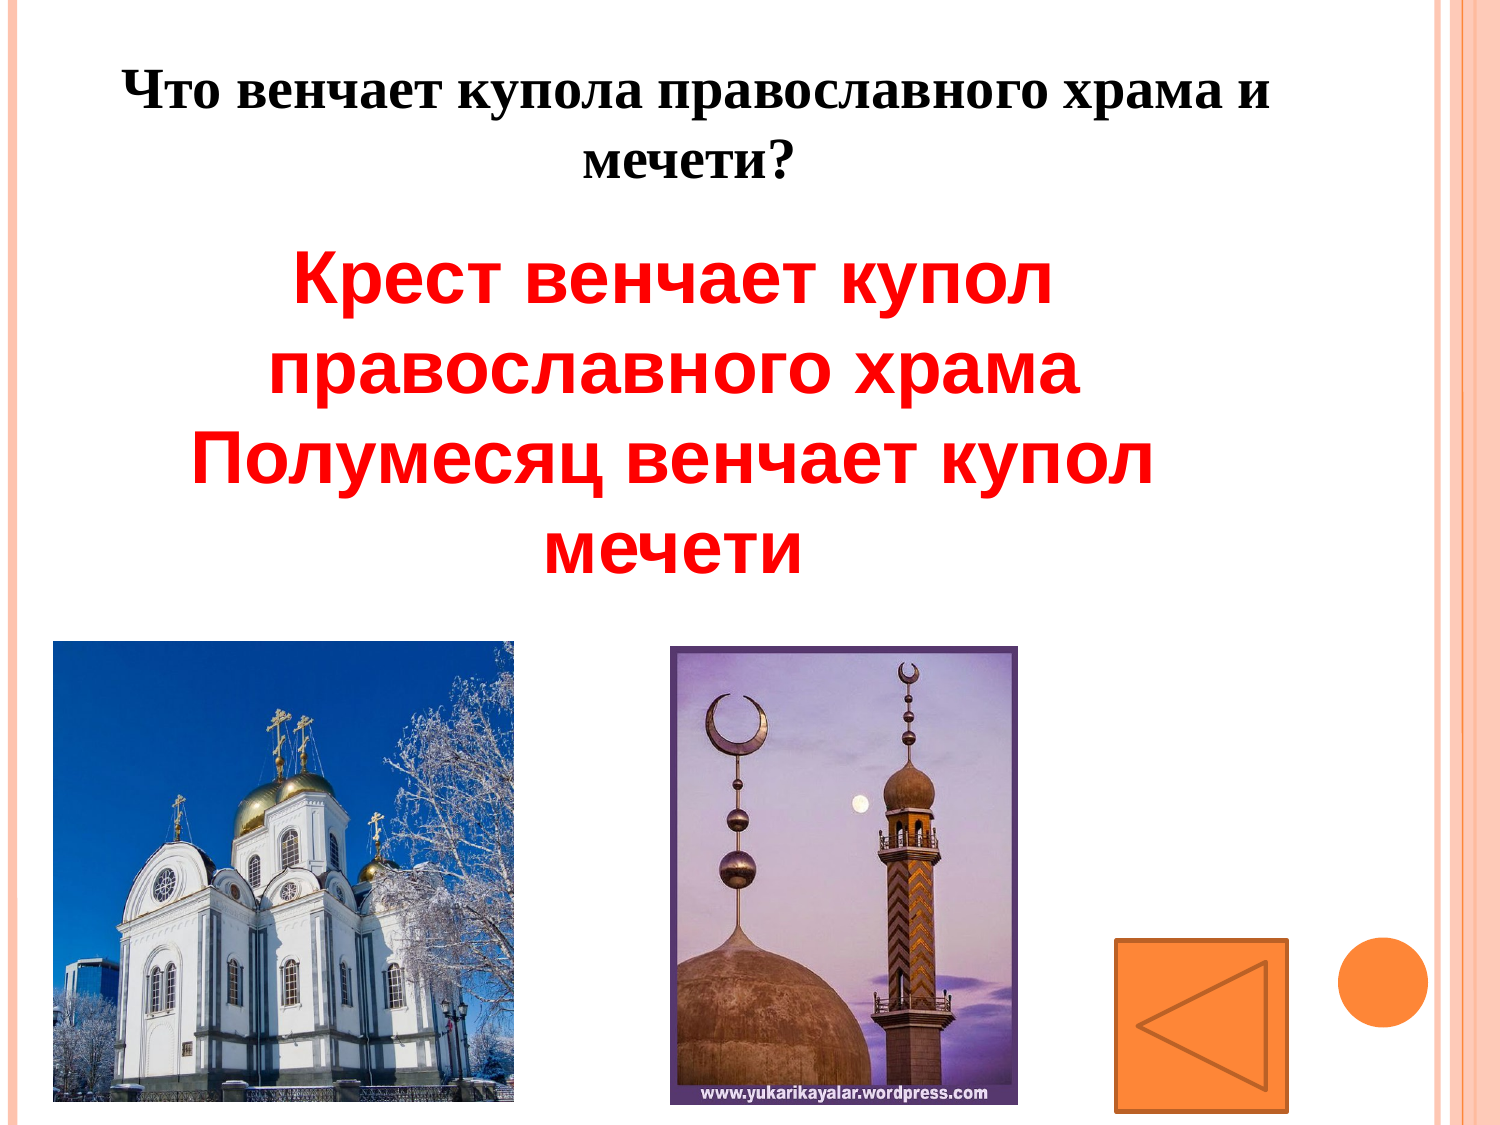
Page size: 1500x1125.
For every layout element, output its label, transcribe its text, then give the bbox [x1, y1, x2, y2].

picture [53, 641, 514, 1102]
text_box Что венчает купола православного храма и мечети? [89, 43, 1305, 198]
text_box [1116, 940, 1288, 1112]
picture [670, 646, 1018, 1105]
text_box Крест венчает купол православного храма Полумесяц венчает купол мечети [58, 220, 1290, 600]
